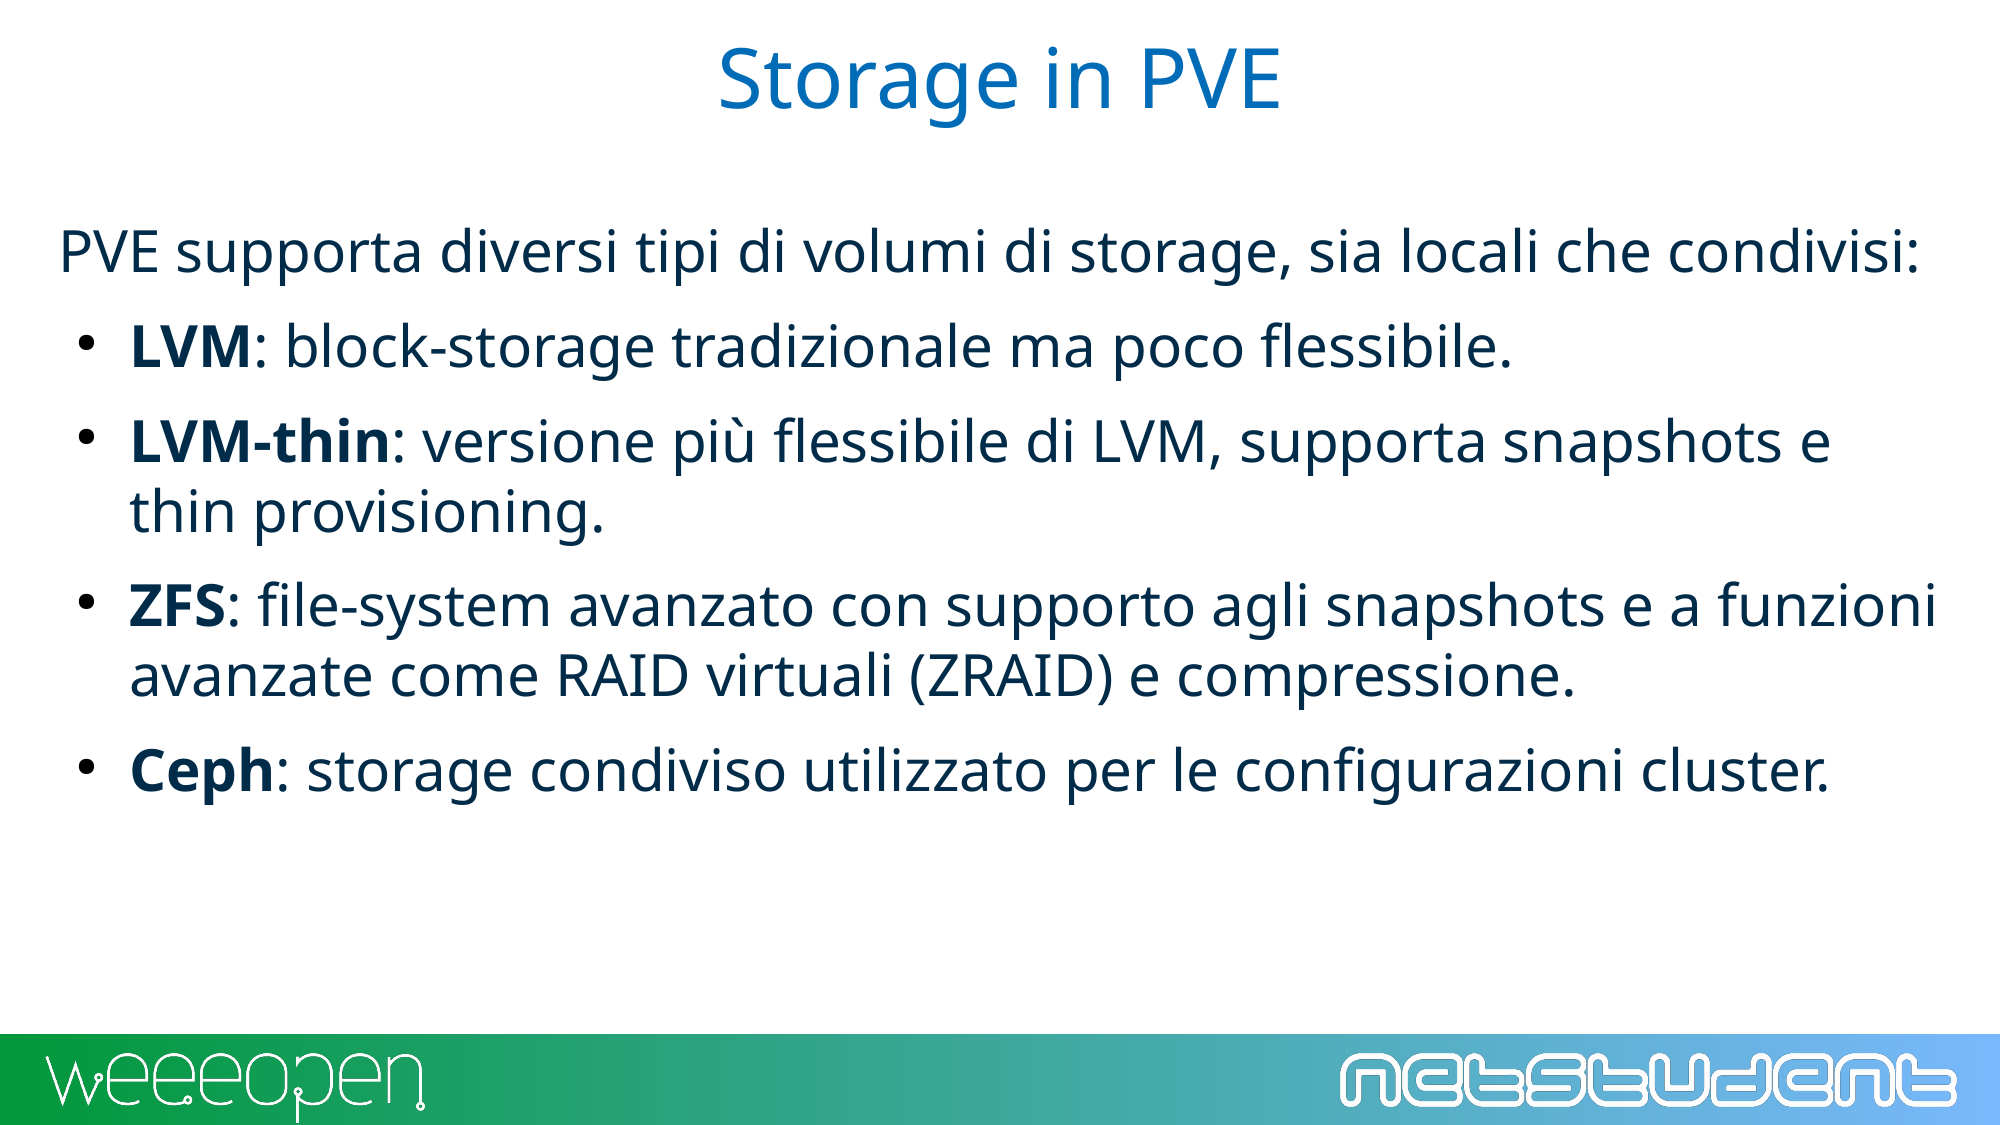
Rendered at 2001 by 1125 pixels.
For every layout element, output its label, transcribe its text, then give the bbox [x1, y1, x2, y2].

picture [45, 1053, 425, 1123]
list PVE supporta diversi tipi di volumi di storage, sia locali che condivisi: LVM: block-storage tradizionale ma poco flessibile. LVM-thin: versione più flessibile di LVM, supporta snapshots e thin provisioning. ZFS: file-system avanzato con supporto agli snapshots e a funzioni avanzate come RAID virtuali (ZRAID) e compressione. Ceph: storage condiviso utilizzato per le configurazioni cluster. [43, 206, 1959, 916]
title Storage in PVE [43, 29, 1959, 206]
picture [1340, 1053, 1957, 1107]
